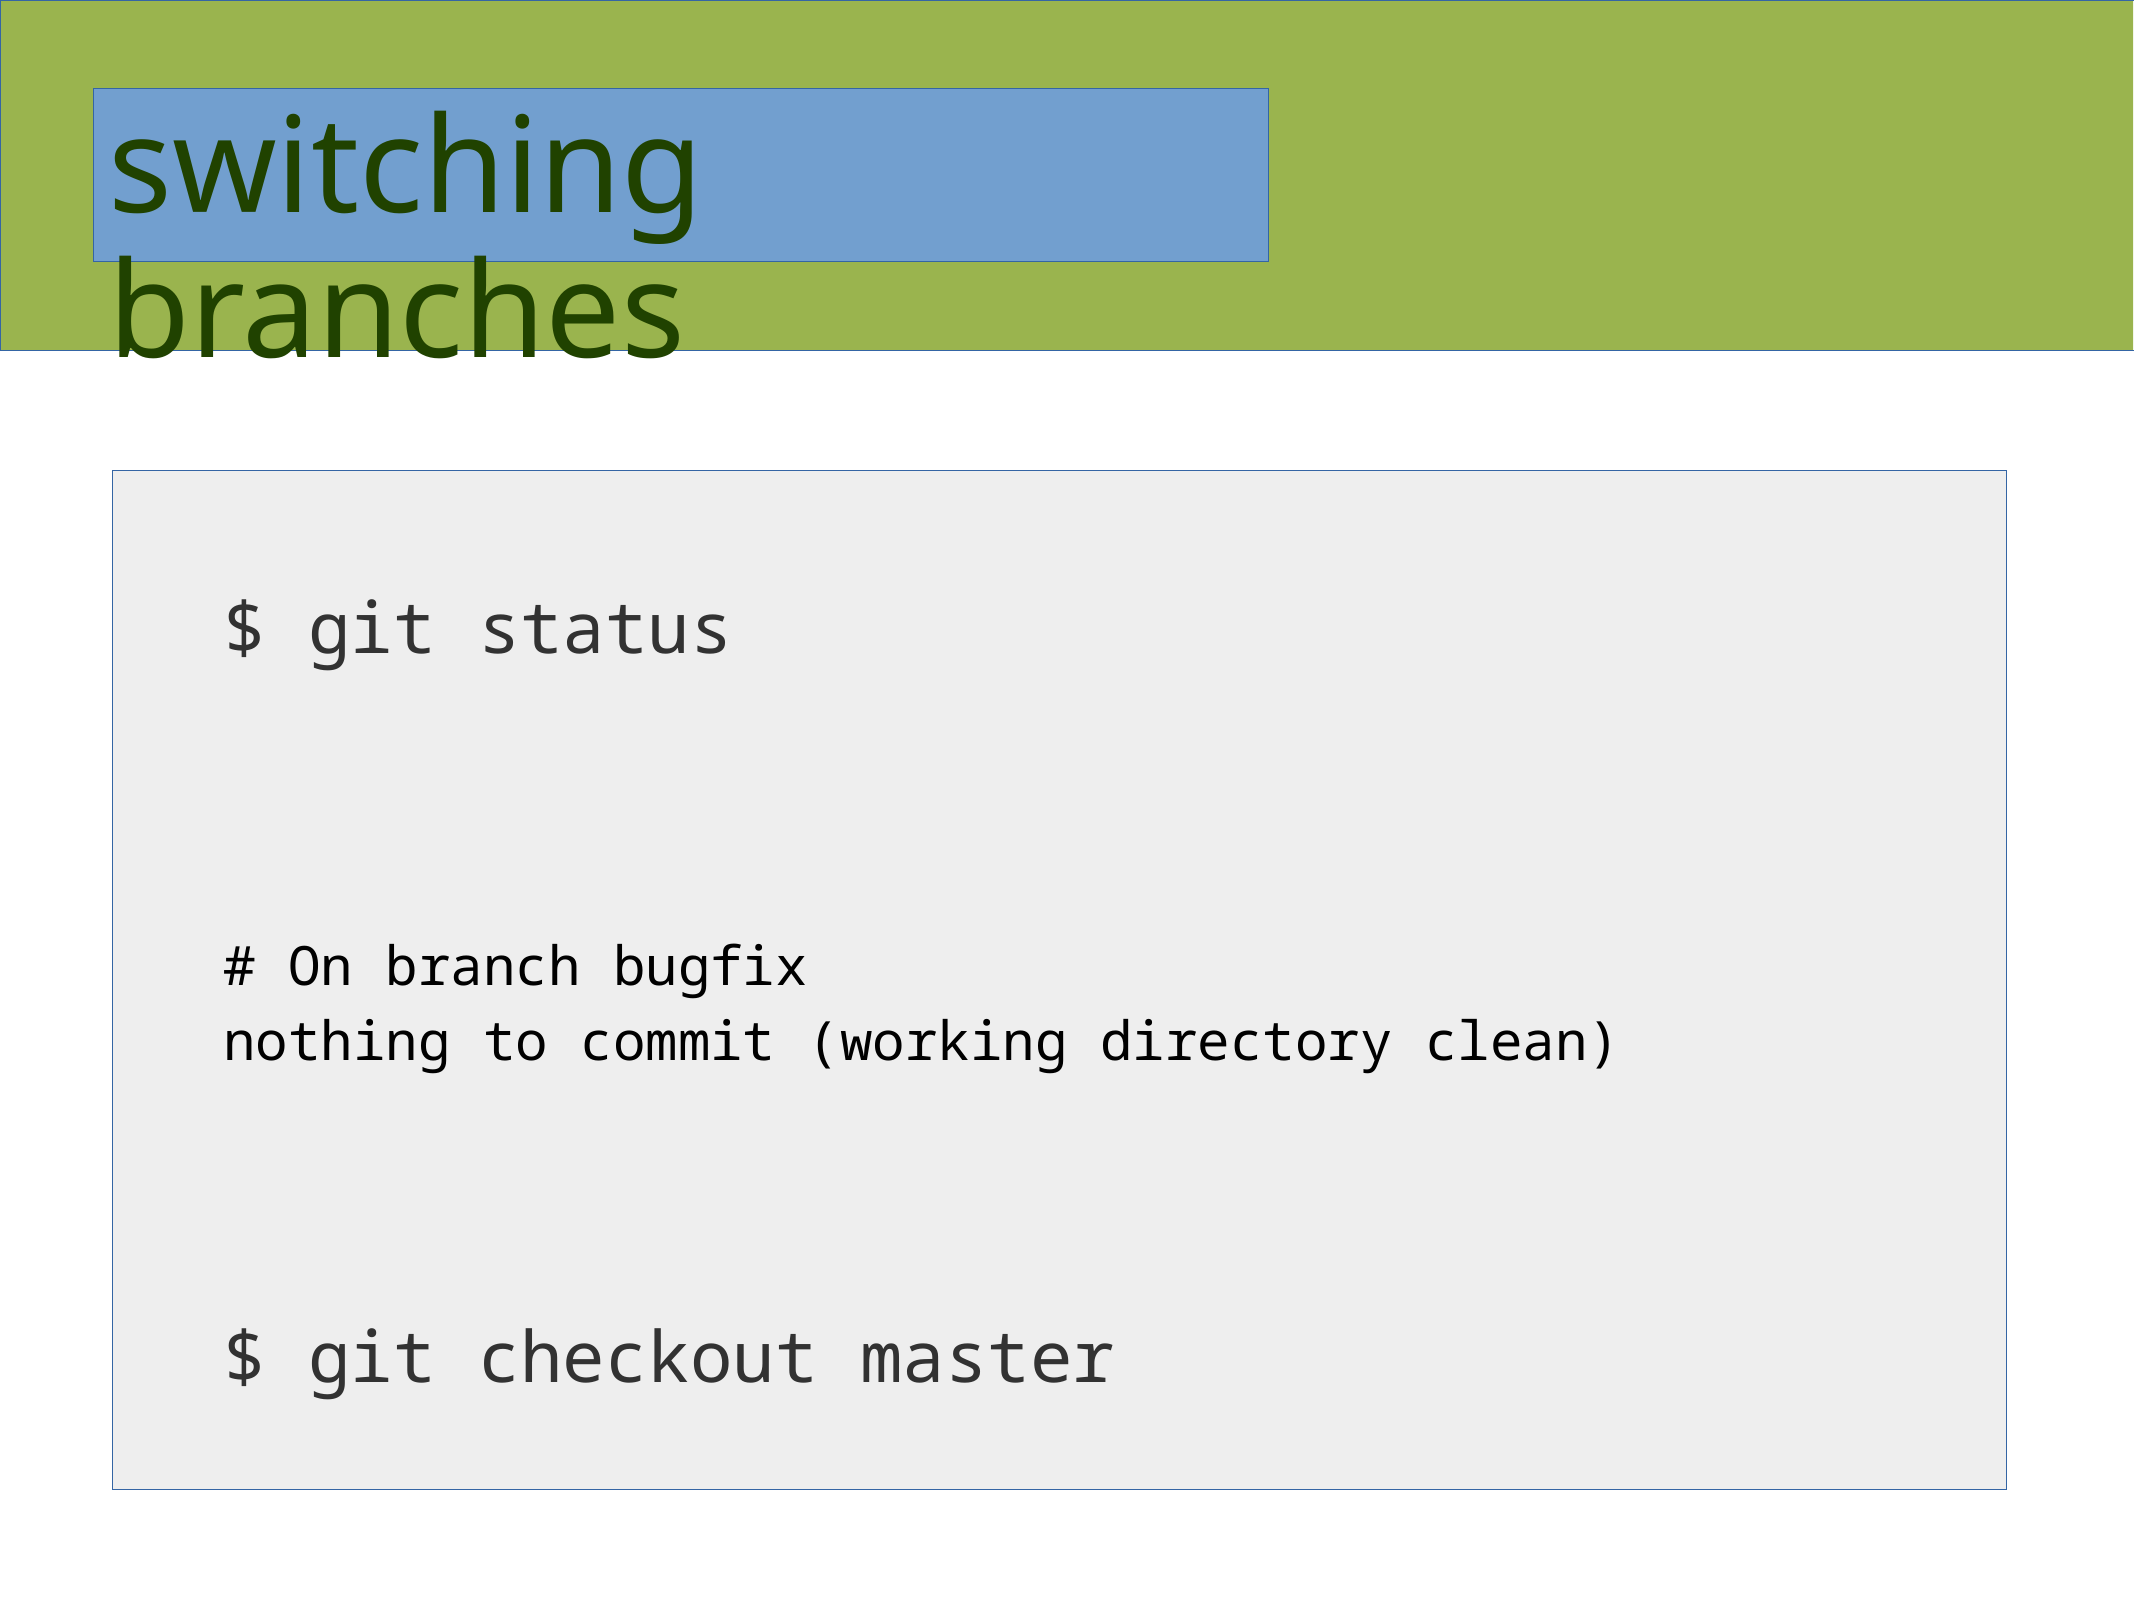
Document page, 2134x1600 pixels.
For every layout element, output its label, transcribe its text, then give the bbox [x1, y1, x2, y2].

text_box [0, 0, 2134, 351]
text_box [131, 294, 171, 349]
text_box [340, 294, 377, 351]
text_box [130, 262, 474, 351]
text_box switching branches [93, 88, 1269, 262]
text_box $ git status # On branch bugfix nothing to commit (working directory clean) $ git checkout master Switched to branch “master” [208, 570, 1926, 1600]
text_box [260, 322, 294, 349]
text_box [486, 294, 523, 351]
text_box [112, 470, 2007, 1490]
text_box [565, 294, 601, 314]
